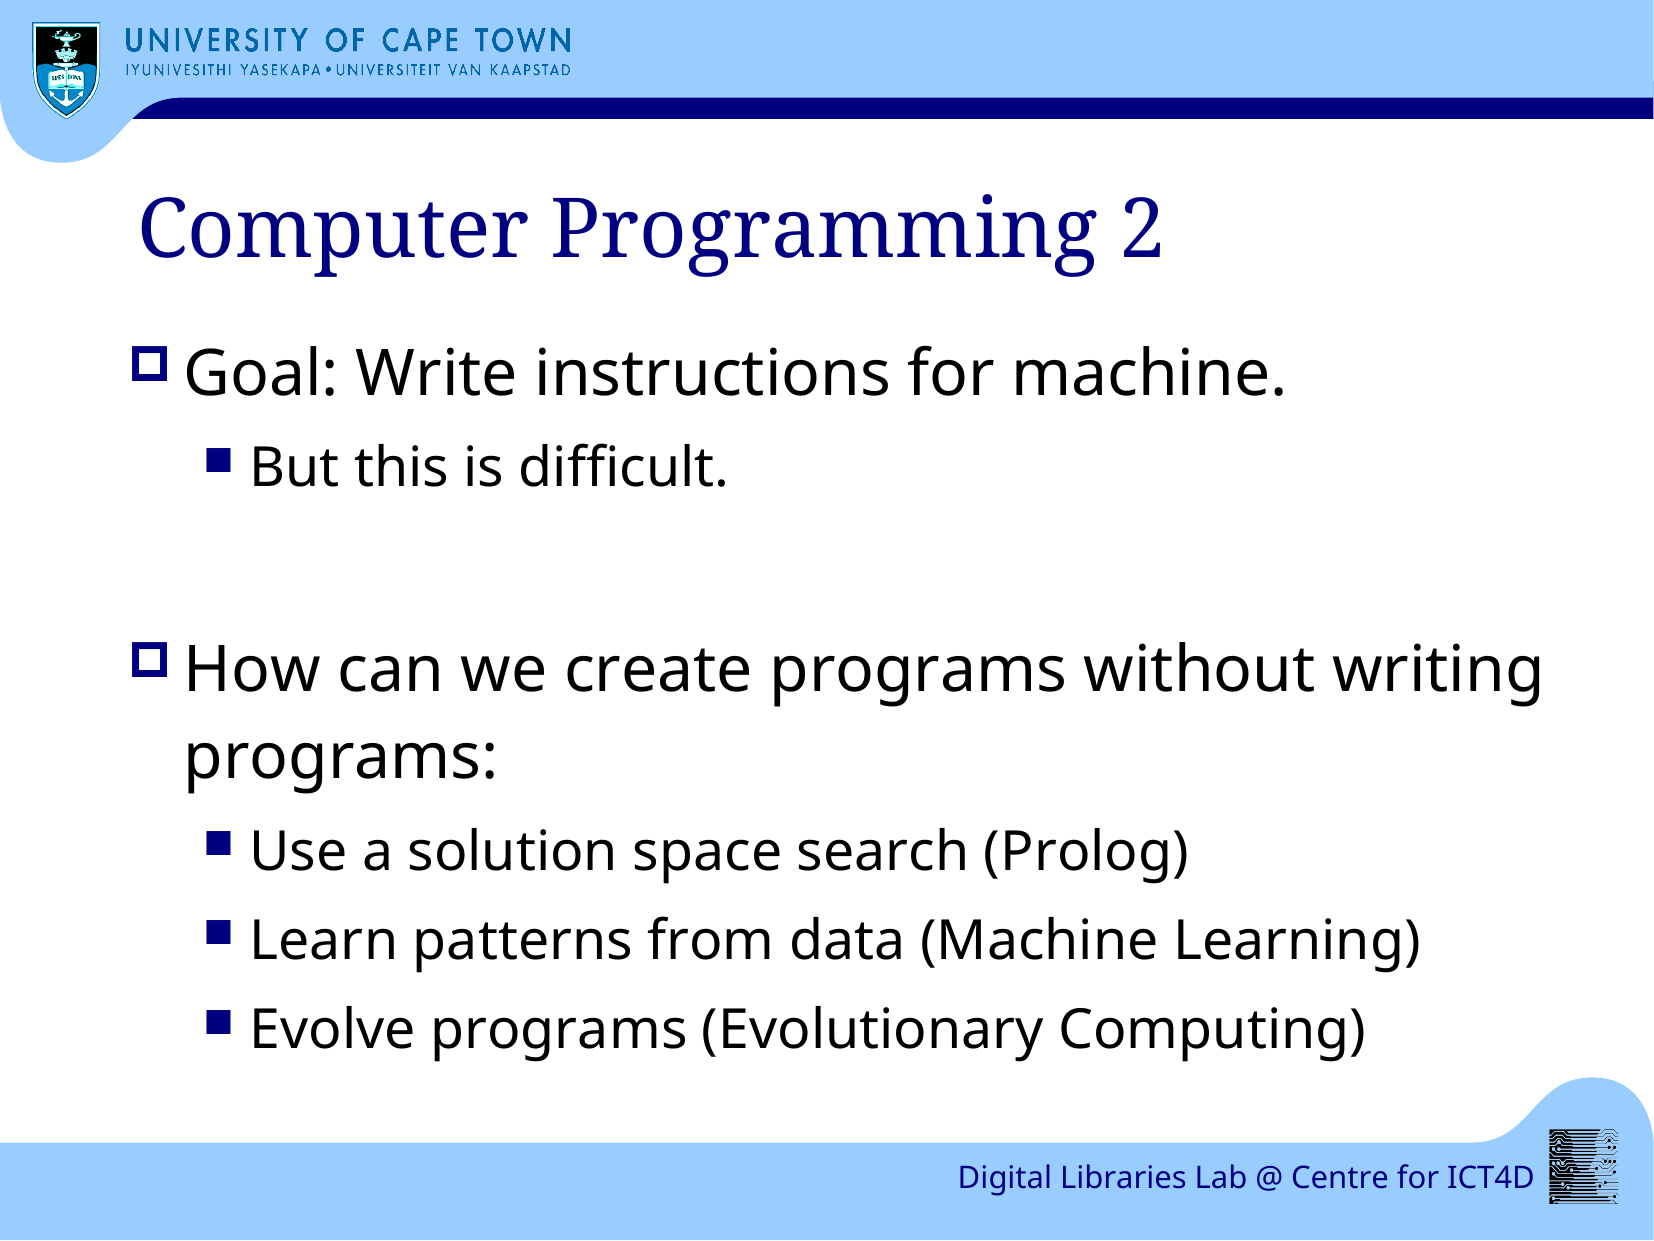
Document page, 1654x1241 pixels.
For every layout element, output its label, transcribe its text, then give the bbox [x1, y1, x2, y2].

picture [1549, 1129, 1619, 1204]
picture [32, 22, 101, 120]
list Goal: Write instructions for machine. But this is difficult. How can we create programs without writing programs: Use a solution space search (Prolog) Learn patterns from data (Machine Learning) Evolve programs (Evolutionary Computing) [128, 326, 1597, 1102]
title Computer Programming 2 [137, 155, 1598, 296]
picture [122, 25, 573, 78]
